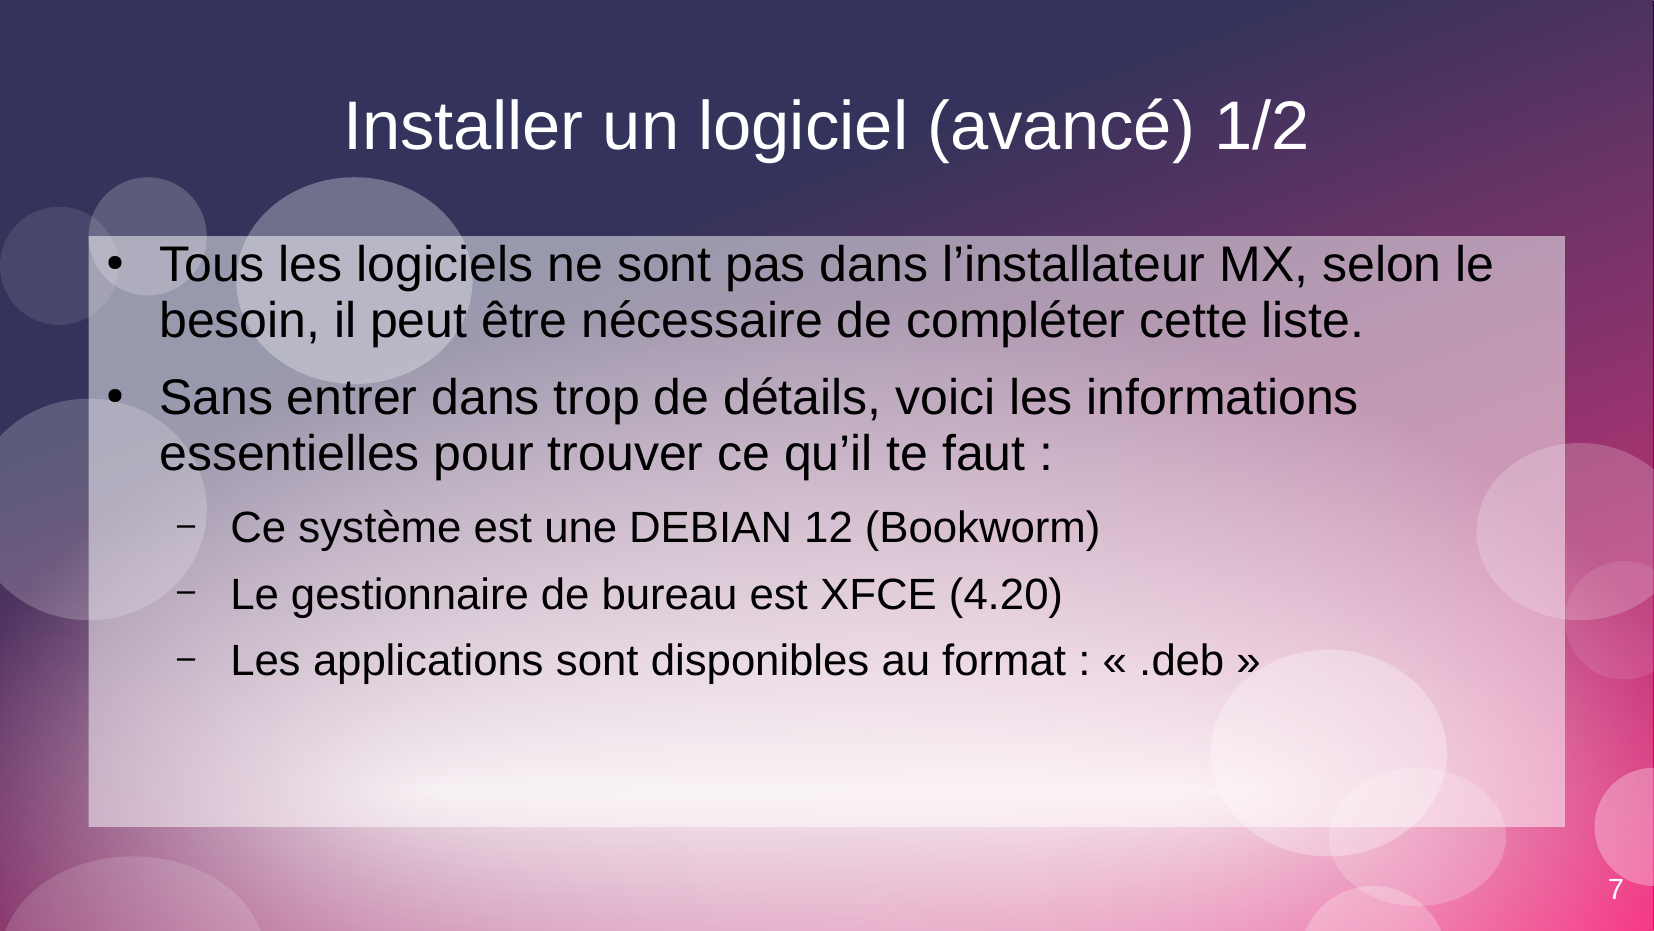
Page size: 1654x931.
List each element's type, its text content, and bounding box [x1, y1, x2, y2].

list Tous les logiciels ne sont pas dans l’installateur MX, selon le besoin, il peut être nécessaire de compléter cette liste. Sans entrer dans trop de détails, voici les informations essentielles pour trouver ce qu’il te faut : Ce système est une DEBIAN 12 (Bookworm) Le gestionnaire de bureau est XFCE (4.20) Les applications sont disponibles au format : « .deb » [88, 236, 1565, 827]
title Installer un logiciel (avancé) 1/2 [88, 44, 1565, 207]
